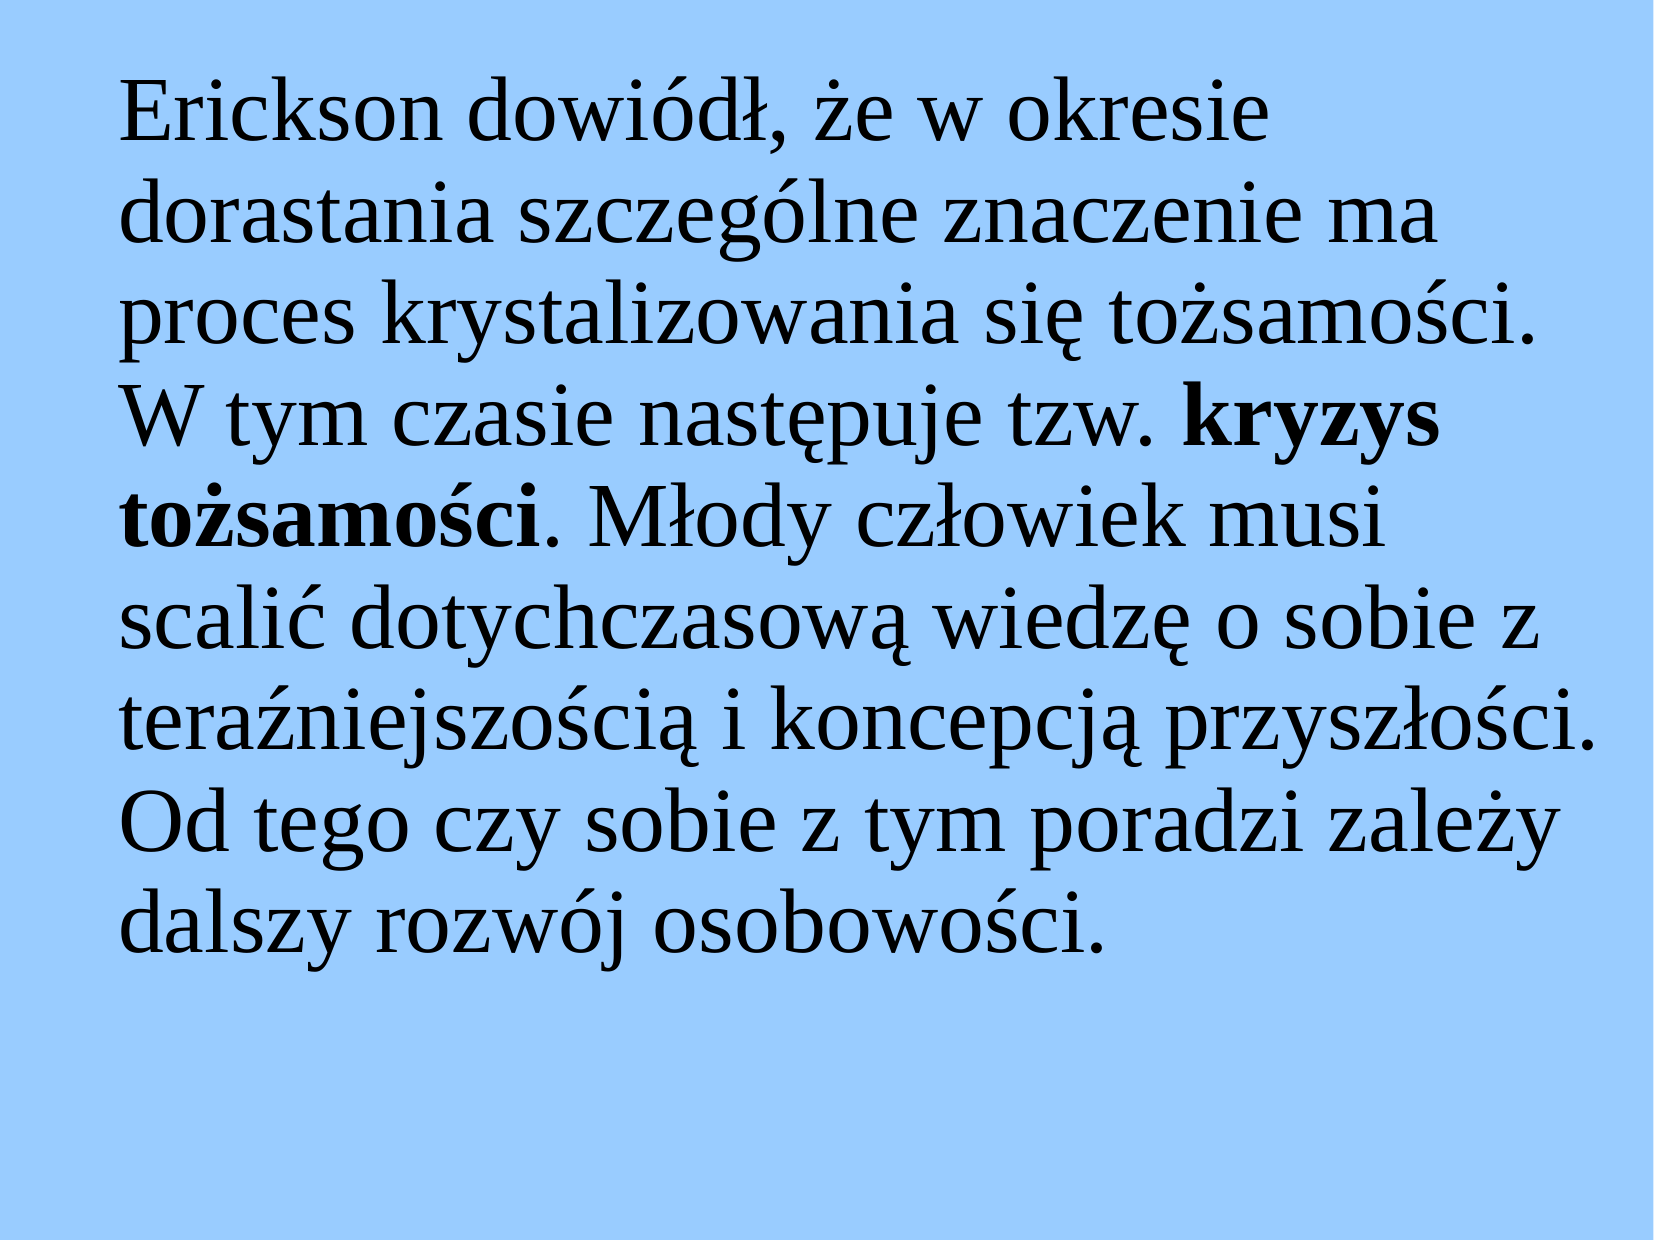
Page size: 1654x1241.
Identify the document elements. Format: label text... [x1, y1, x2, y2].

list Erickson dowiódł, że w okresie dorastania szczególne znaczenie ma proces krystalizowania się tożsamości. W tym czasie następuje tzw. kryzys tożsamości. Młody człowiek musi scalić dotychczasową wiedzę o sobie z teraźniejszością i koncepcją przyszłości. Od tego czy sobie z tym poradzi zależy dalszy rozwój osobowości. [47, 59, 1607, 1204]
